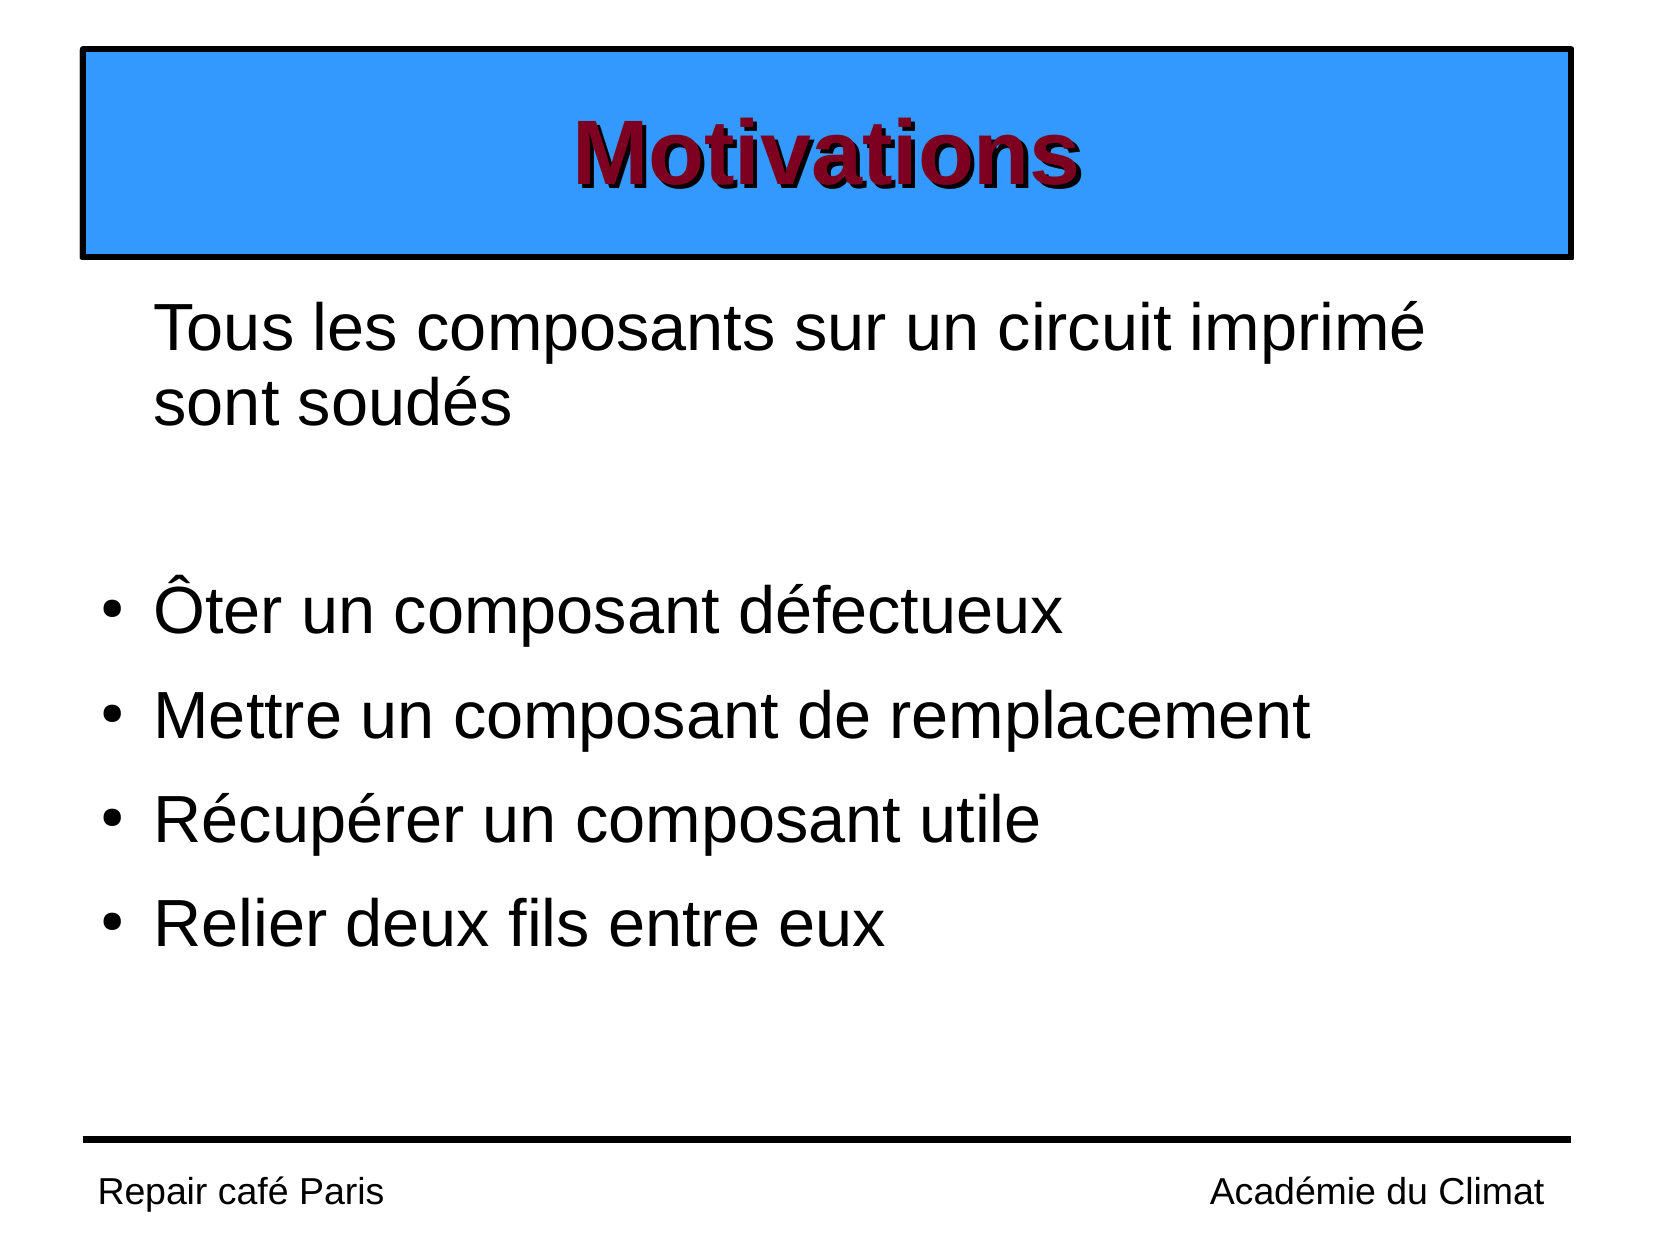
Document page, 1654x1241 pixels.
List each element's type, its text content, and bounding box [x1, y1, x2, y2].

title Motivations [82, 49, 1571, 257]
list Tous les composants sur un circuit imprimé sont soudés Ôter un composant défectueux Mettre un composant de remplacement Récupérer un composant utile Relier deux fils entre eux [82, 290, 1571, 1010]
text_box Repair café Paris Académie du Climat [82, 1163, 1571, 1220]
